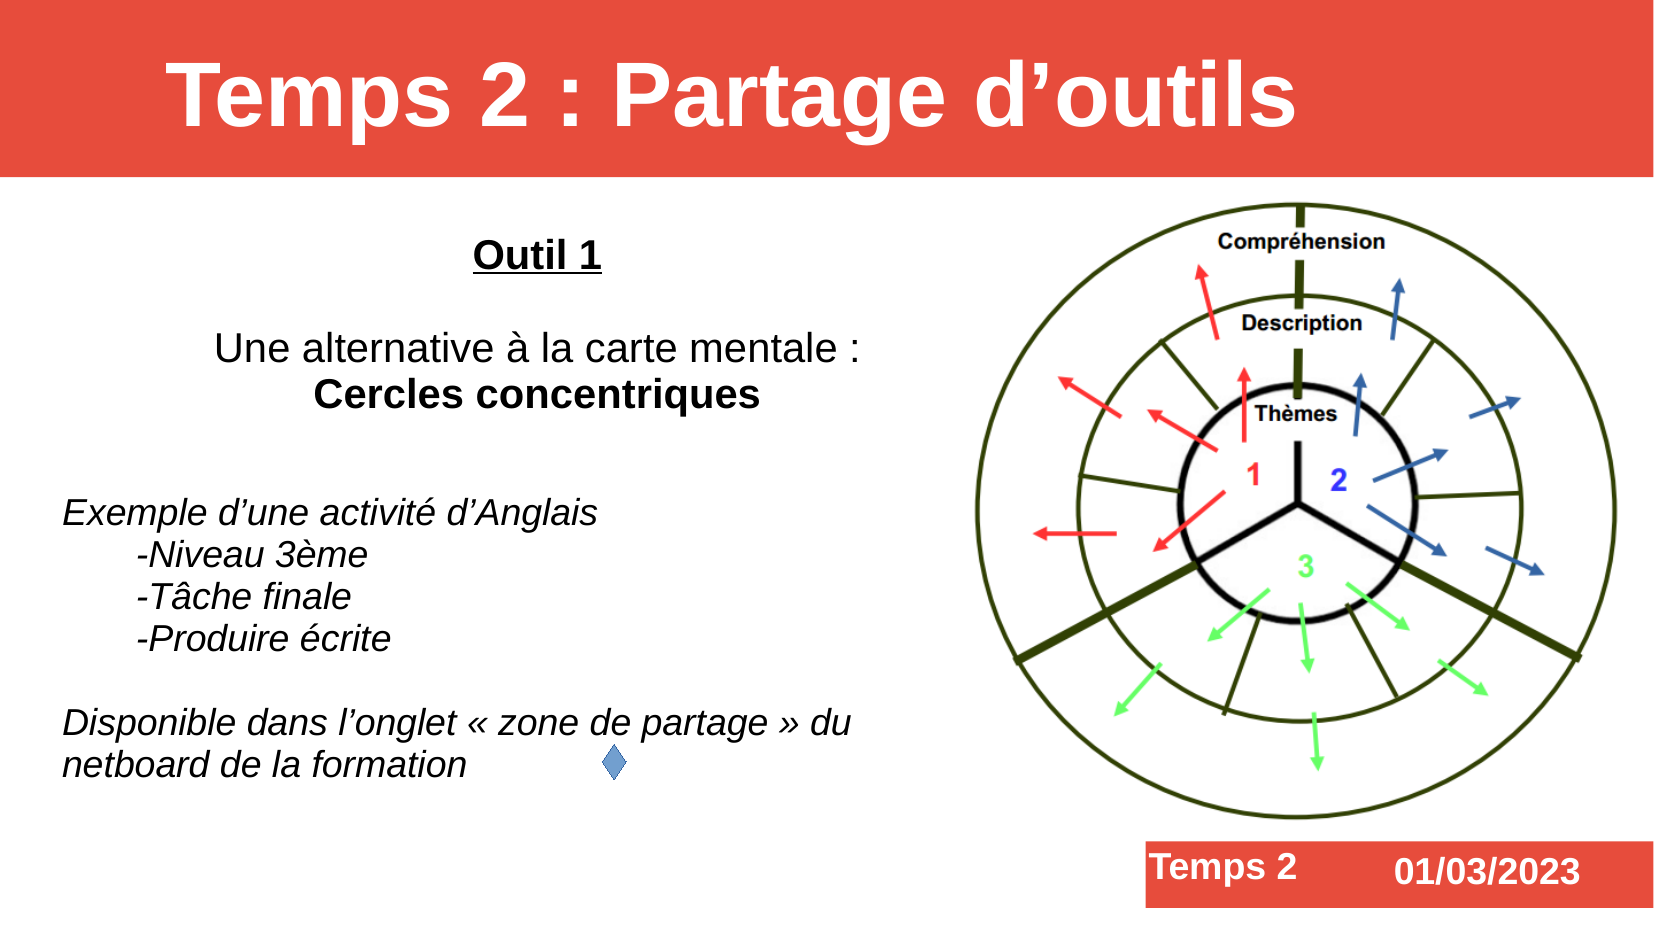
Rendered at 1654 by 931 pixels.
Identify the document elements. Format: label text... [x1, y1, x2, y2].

text_box Exemple d’une activité d’Anglais -Niveau 3ème -Tâche finale -Produire écrite Disponible dans l’onglet « zone de partage » du netboard de la formation [47, 484, 875, 793]
text_box Outil 1 Une alternative à la carte mentale : Cercles concentriques [141, 224, 934, 426]
text_box [602, 744, 627, 780]
picture [956, 188, 1643, 833]
text_box Temps 2 [1133, 838, 1335, 931]
title Temps 2 : Partage d’outils [165, 35, 1560, 147]
